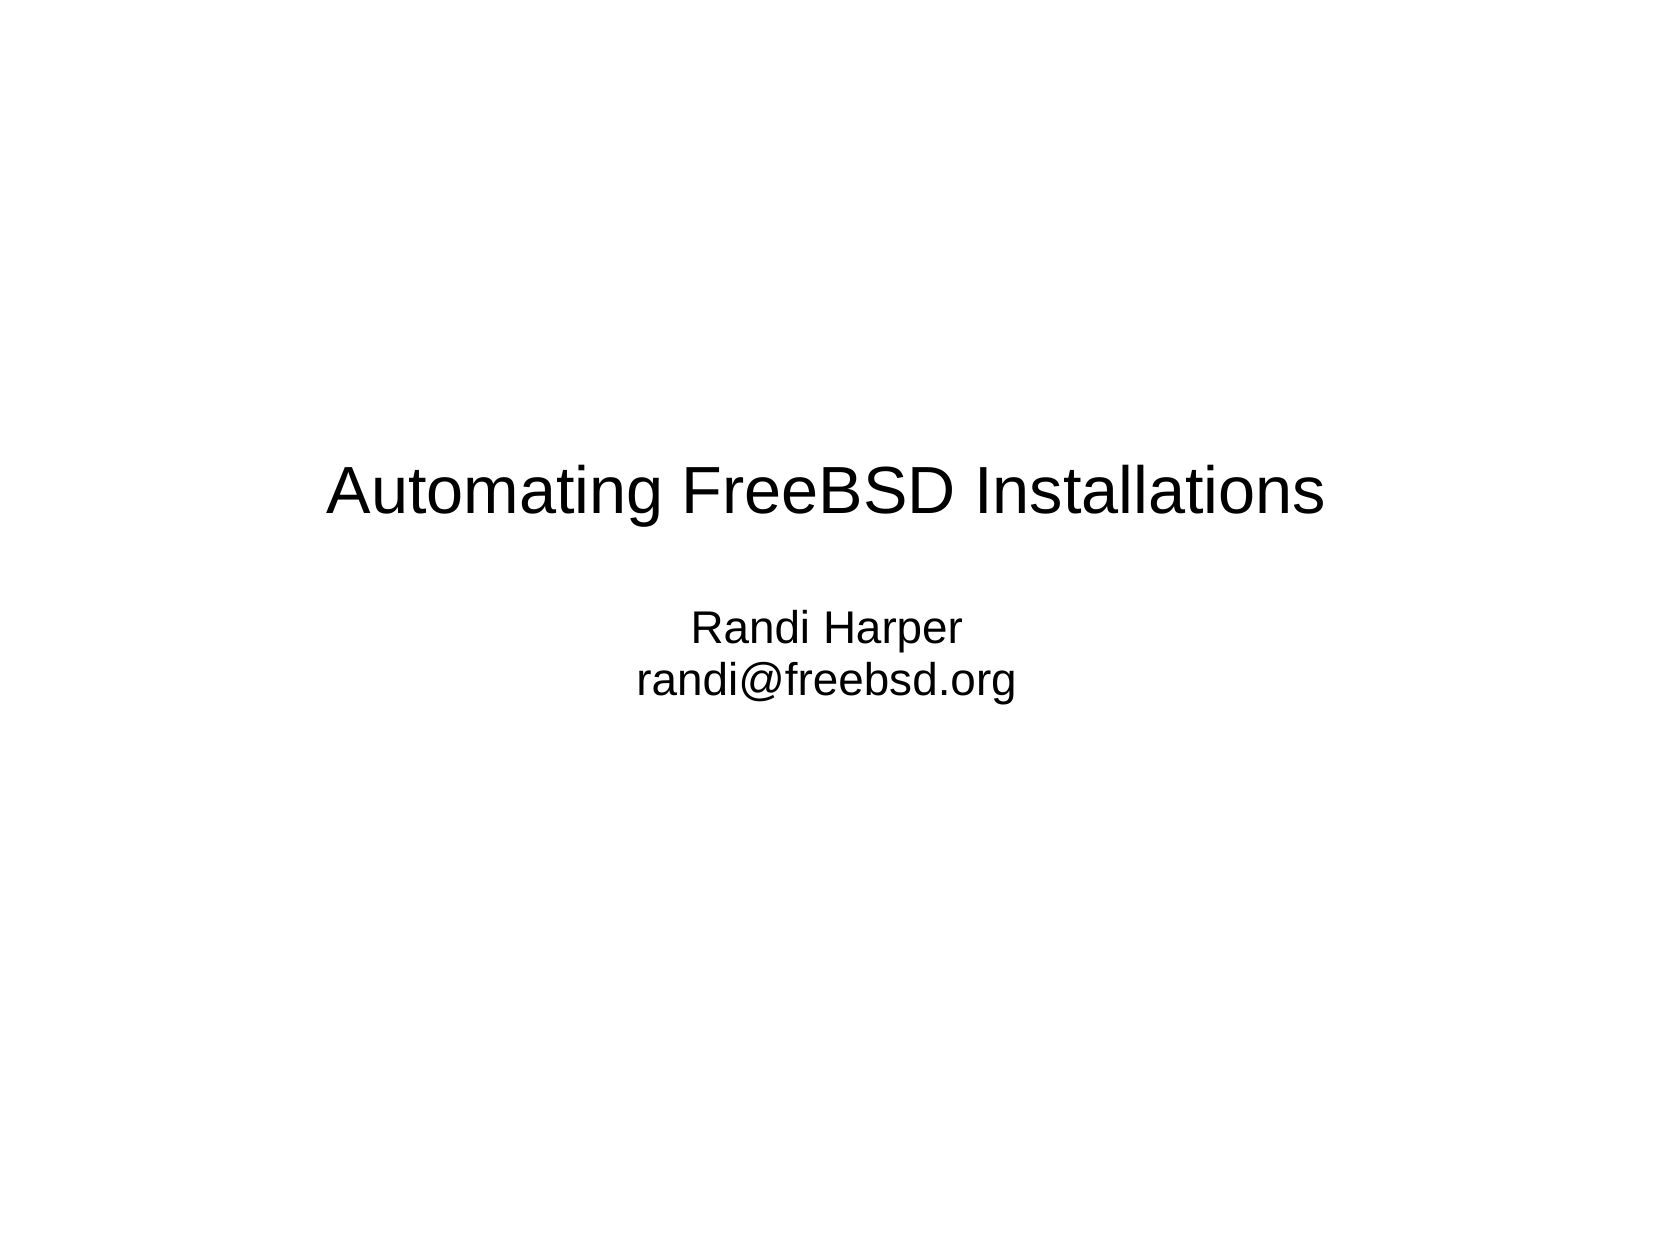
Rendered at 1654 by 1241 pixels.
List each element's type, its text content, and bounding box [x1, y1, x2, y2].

subtitle Automating FreeBSD Installations Randi Harper randi@freebsd.org [82, 56, 1571, 1102]
